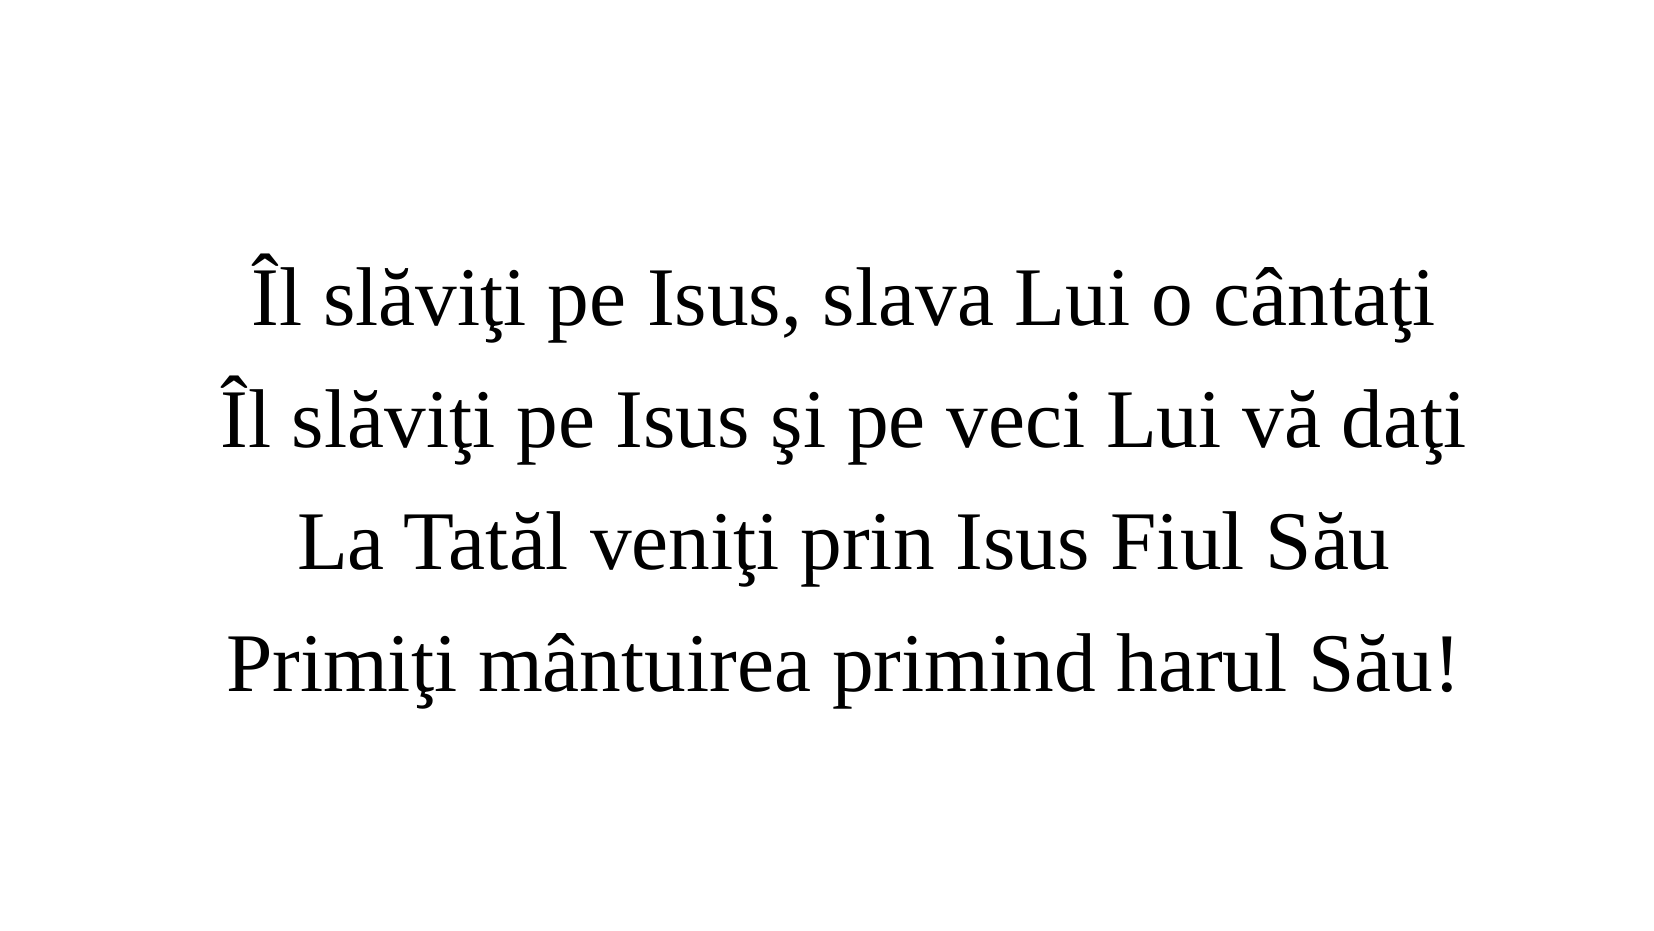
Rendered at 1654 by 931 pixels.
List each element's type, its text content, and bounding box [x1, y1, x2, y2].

subtitle Îl slăviţi pe Isus, slava Lui o cântaţi Îl slăviţi pe Isus şi pe veci Lui vă daţi La Tatăl veniţi prin Isus Fiul Său Primiţi mântuirea primind harul Său! [177, 241, 1512, 709]
